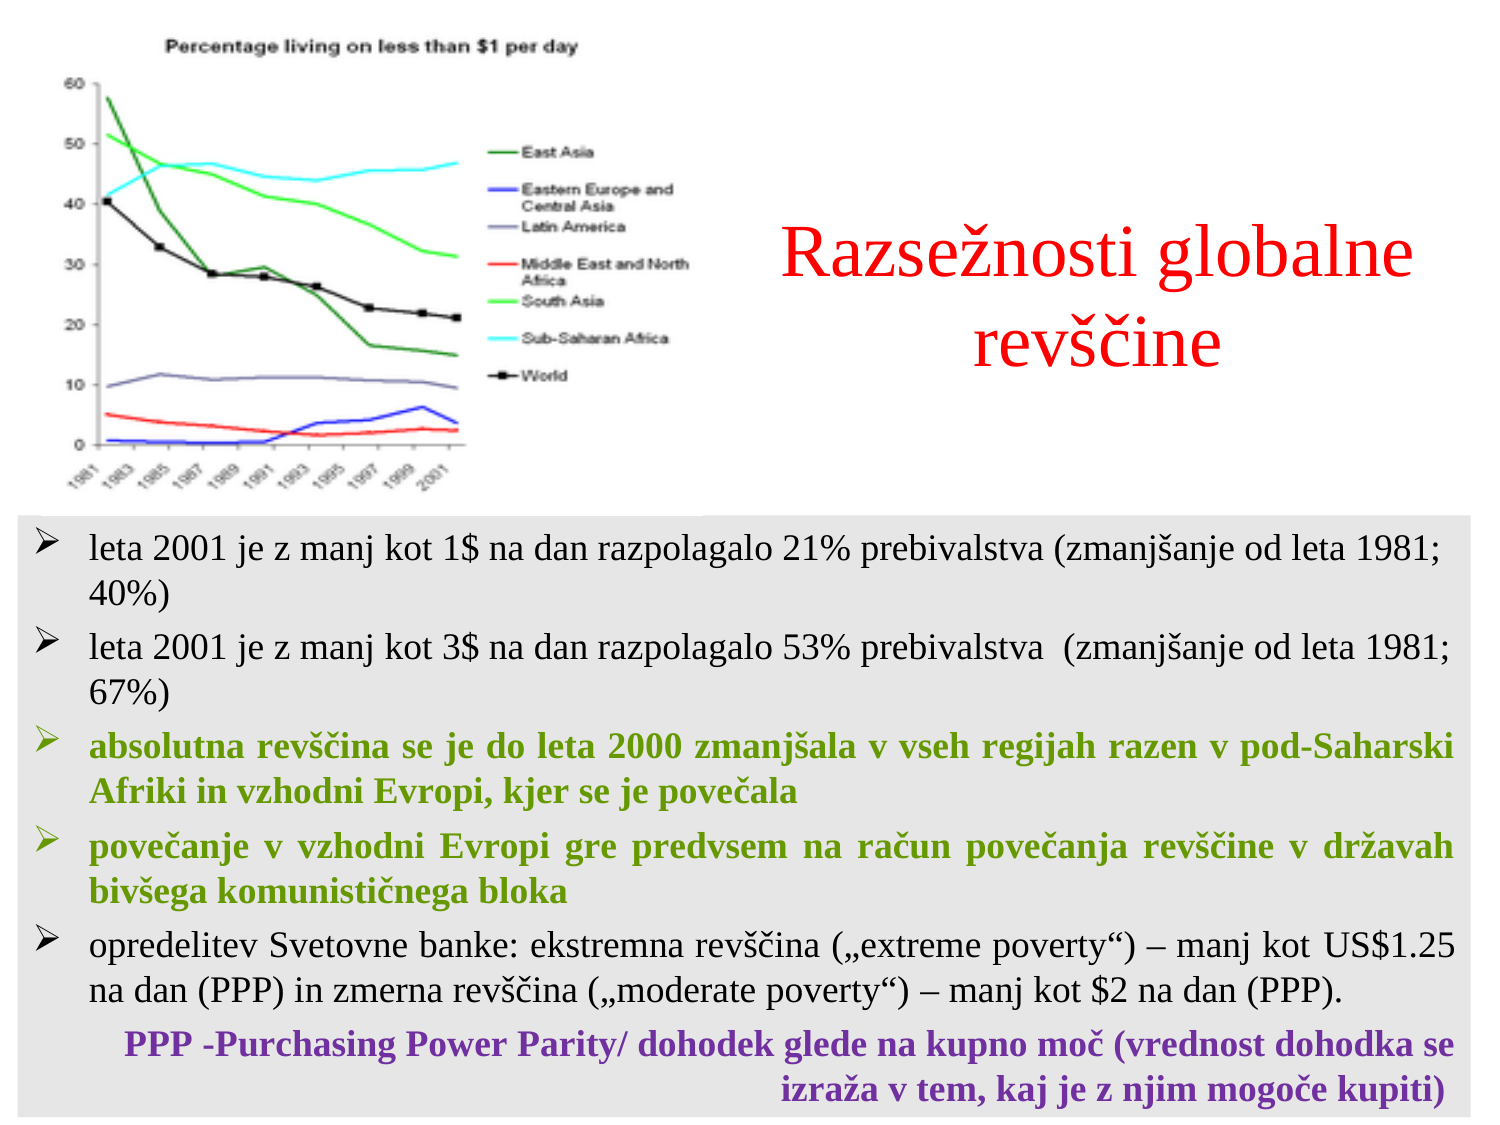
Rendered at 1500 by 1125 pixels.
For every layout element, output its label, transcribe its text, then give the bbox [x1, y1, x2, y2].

title Razsežnosti globalne revščine [749, 194, 1447, 390]
list leta 2001 je z manj kot 1$ na dan razpolagalo 21% prebivalstva (zmanjšanje od leta 1981; 40%) leta 2001 je z manj kot 3$ na dan razpolagalo 53% prebivalstva (zmanjšanje od leta 1981; 67%) absolutna revščina se je do leta 2000 zmanjšala v vseh regijah razen v pod-Saharski Afriki in vzhodni Evropi, kjer se je povečala povečanje v vzhodni Evropi gre predvsem na račun povečanja revščine v državah bivšega komunističnega bloka opredelitev Svetovne banke: ekstremna revščina („extreme poverty“) – manj kot US$1.25 na dan (PPP) in zmerna revščina („moderate poverty“) – manj kot $2 na dan (PPP). PPP -Purchasing Power Parity/ dohodek glede na kupno moč (vrednost dohodka se izraža v tem, kaj je z njim mogoče kupiti) [17, 515, 1471, 1118]
picture [41, 18, 703, 516]
